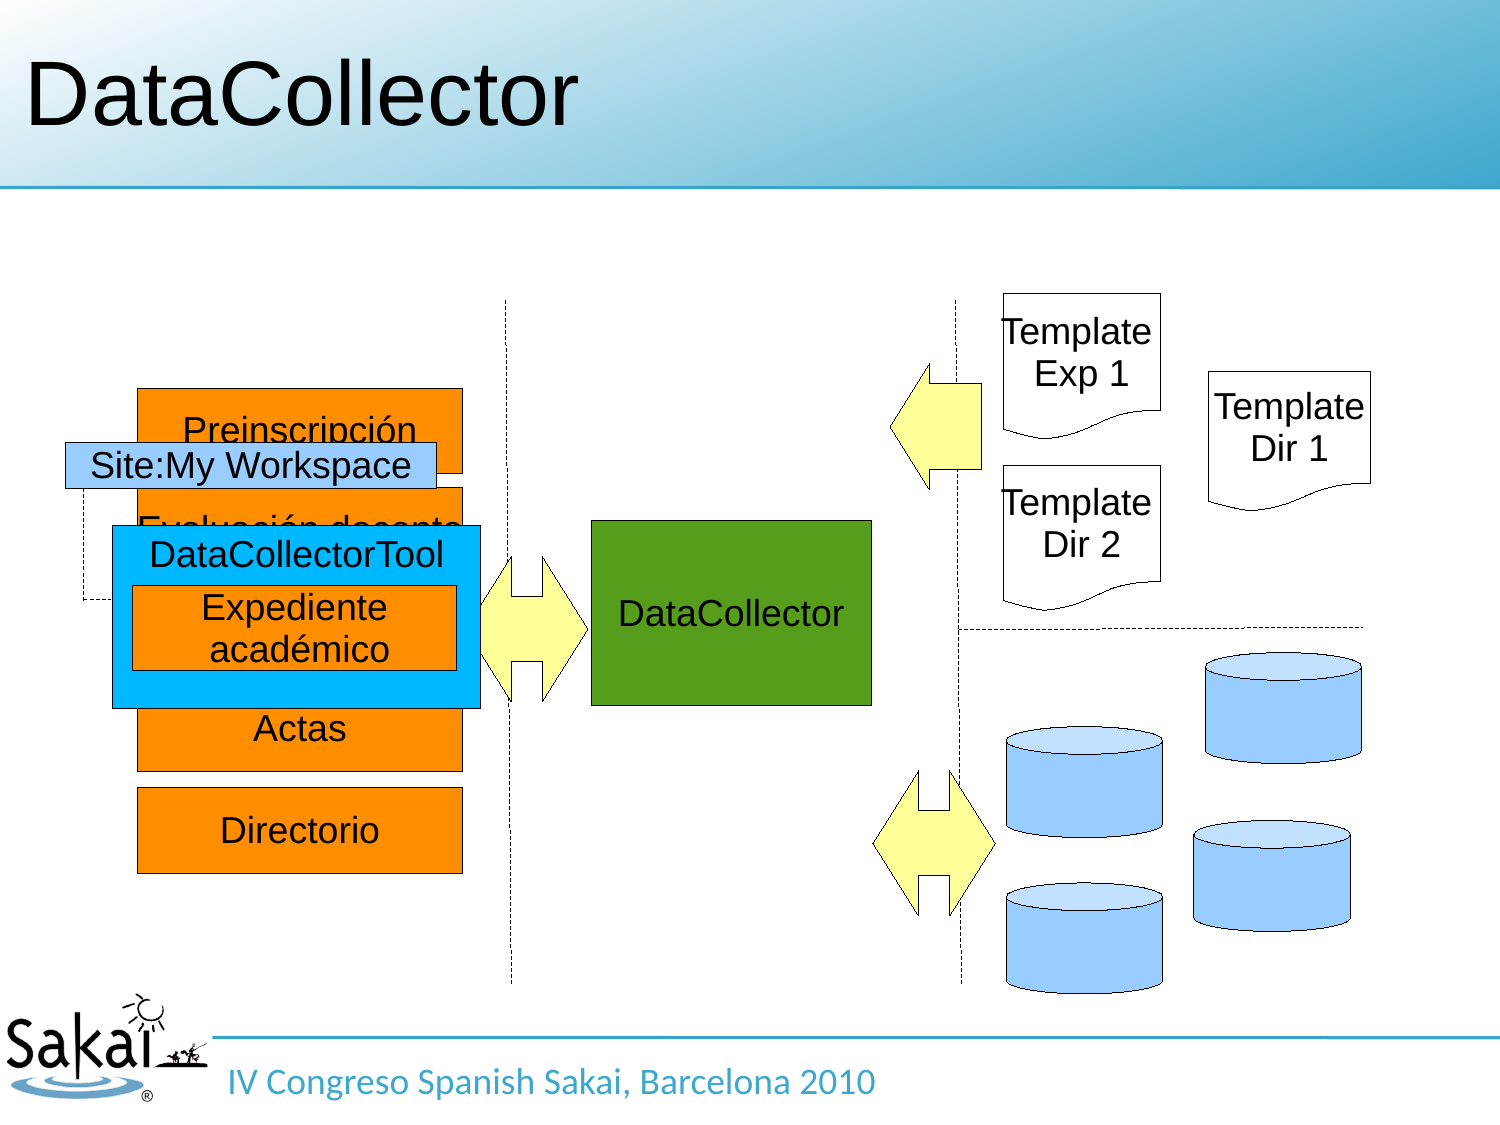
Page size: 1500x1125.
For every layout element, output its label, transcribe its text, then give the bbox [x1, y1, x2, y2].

text_box Template Dir 1 [1208, 371, 1371, 511]
text_box Preinscripción [137, 388, 463, 474]
text_box [1006, 898, 1163, 994]
text_box DataCollectorTool [112, 525, 481, 709]
text_box [872, 770, 996, 916]
title DataCollector [24, 24, 1475, 163]
text_box [1193, 835, 1351, 932]
text_box Template Exp 1 [1003, 293, 1161, 439]
text_box Site:My Workspace [65, 442, 437, 489]
text_box Actas [137, 709, 463, 772]
text_box [1205, 668, 1362, 764]
text_box [481, 556, 588, 702]
text_box [890, 363, 982, 490]
text_box Expediente académico [132, 585, 457, 671]
text_box DataCollector [591, 520, 872, 706]
text_box Evaluación docente [137, 487, 463, 525]
text_box Template Dir 2 [1003, 465, 1161, 611]
picture [0, 955, 213, 1125]
text_box Directorio [137, 787, 463, 874]
text_box [1006, 742, 1163, 838]
